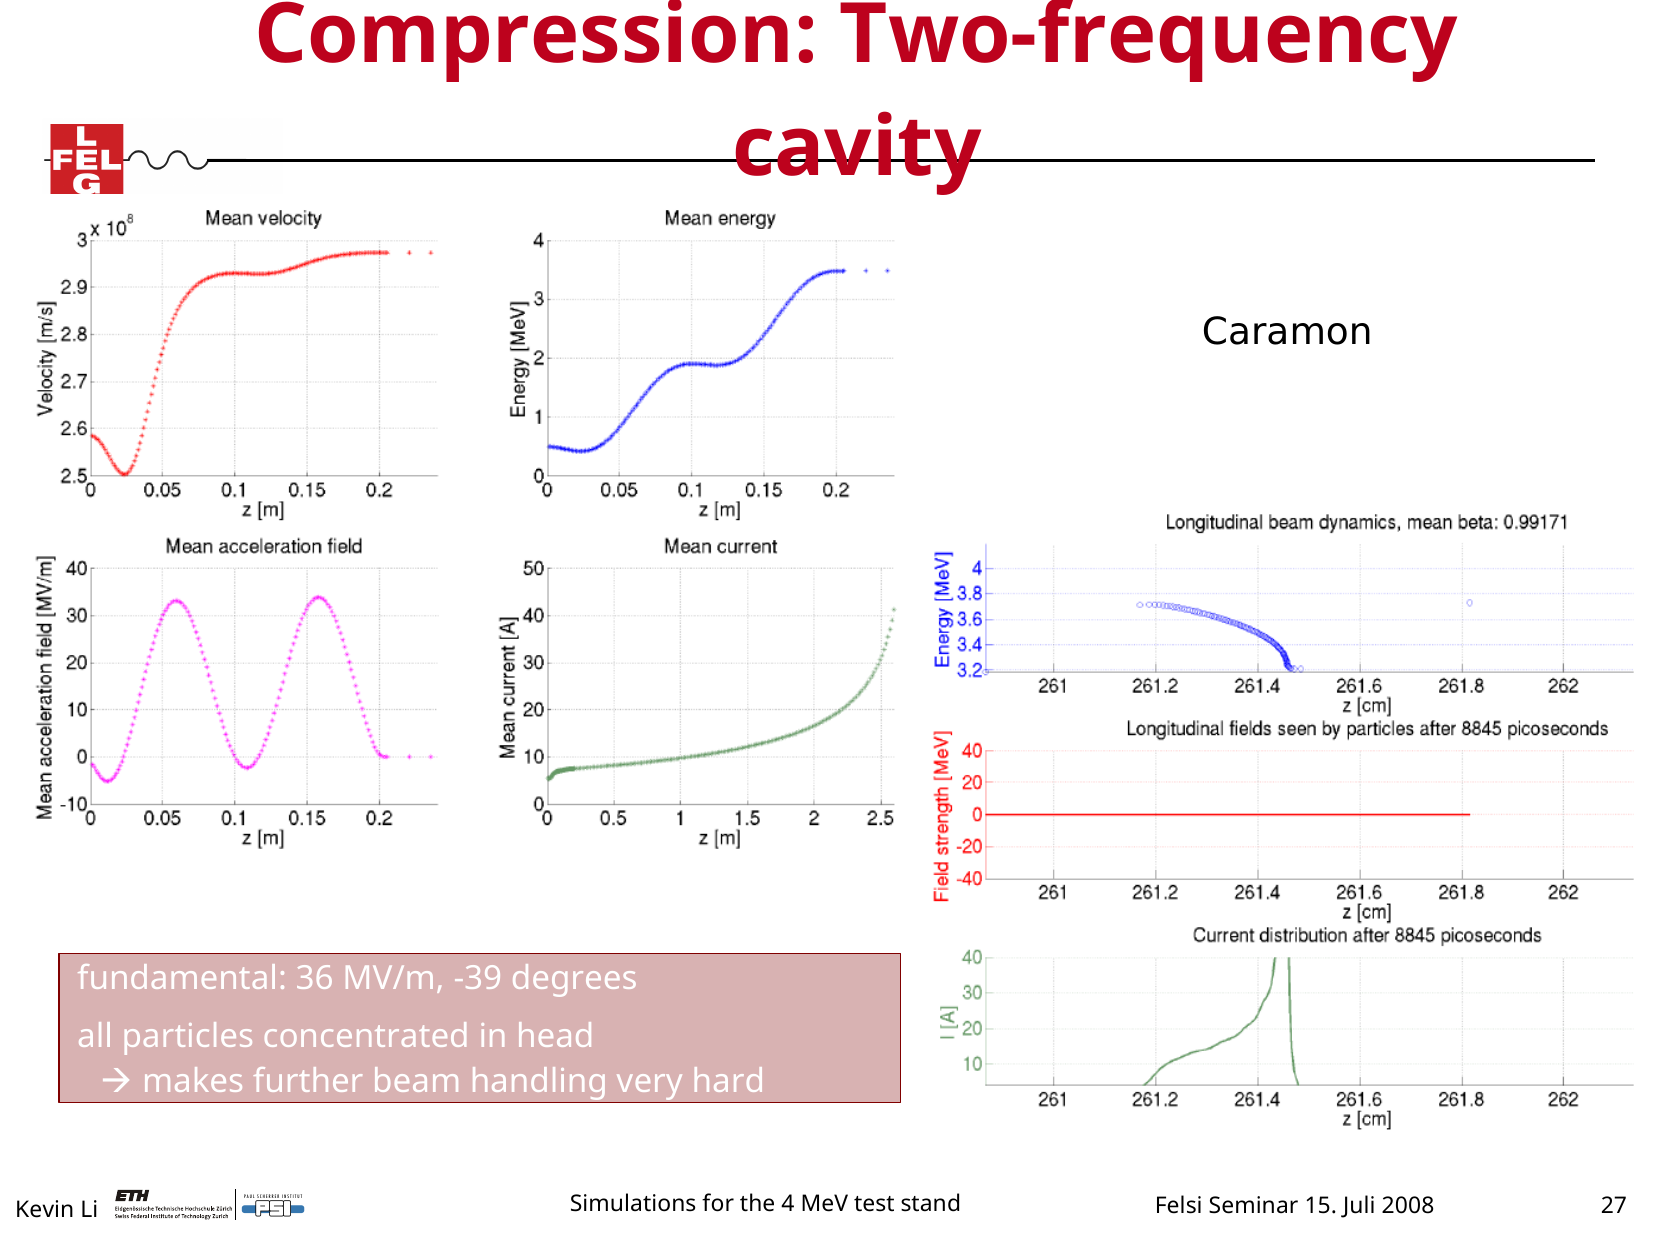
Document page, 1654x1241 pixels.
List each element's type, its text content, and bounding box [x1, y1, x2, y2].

text_box Caramon [1201, 310, 1374, 354]
picture [17, 118, 1634, 1147]
text_box fundamental: 36 MV/m, -39 degrees all particles concentrated in head  makes further beam handling very hard [59, 953, 901, 1083]
picture [238, 1189, 308, 1220]
title Compression: Two-frequency cavity [130, 17, 1583, 156]
